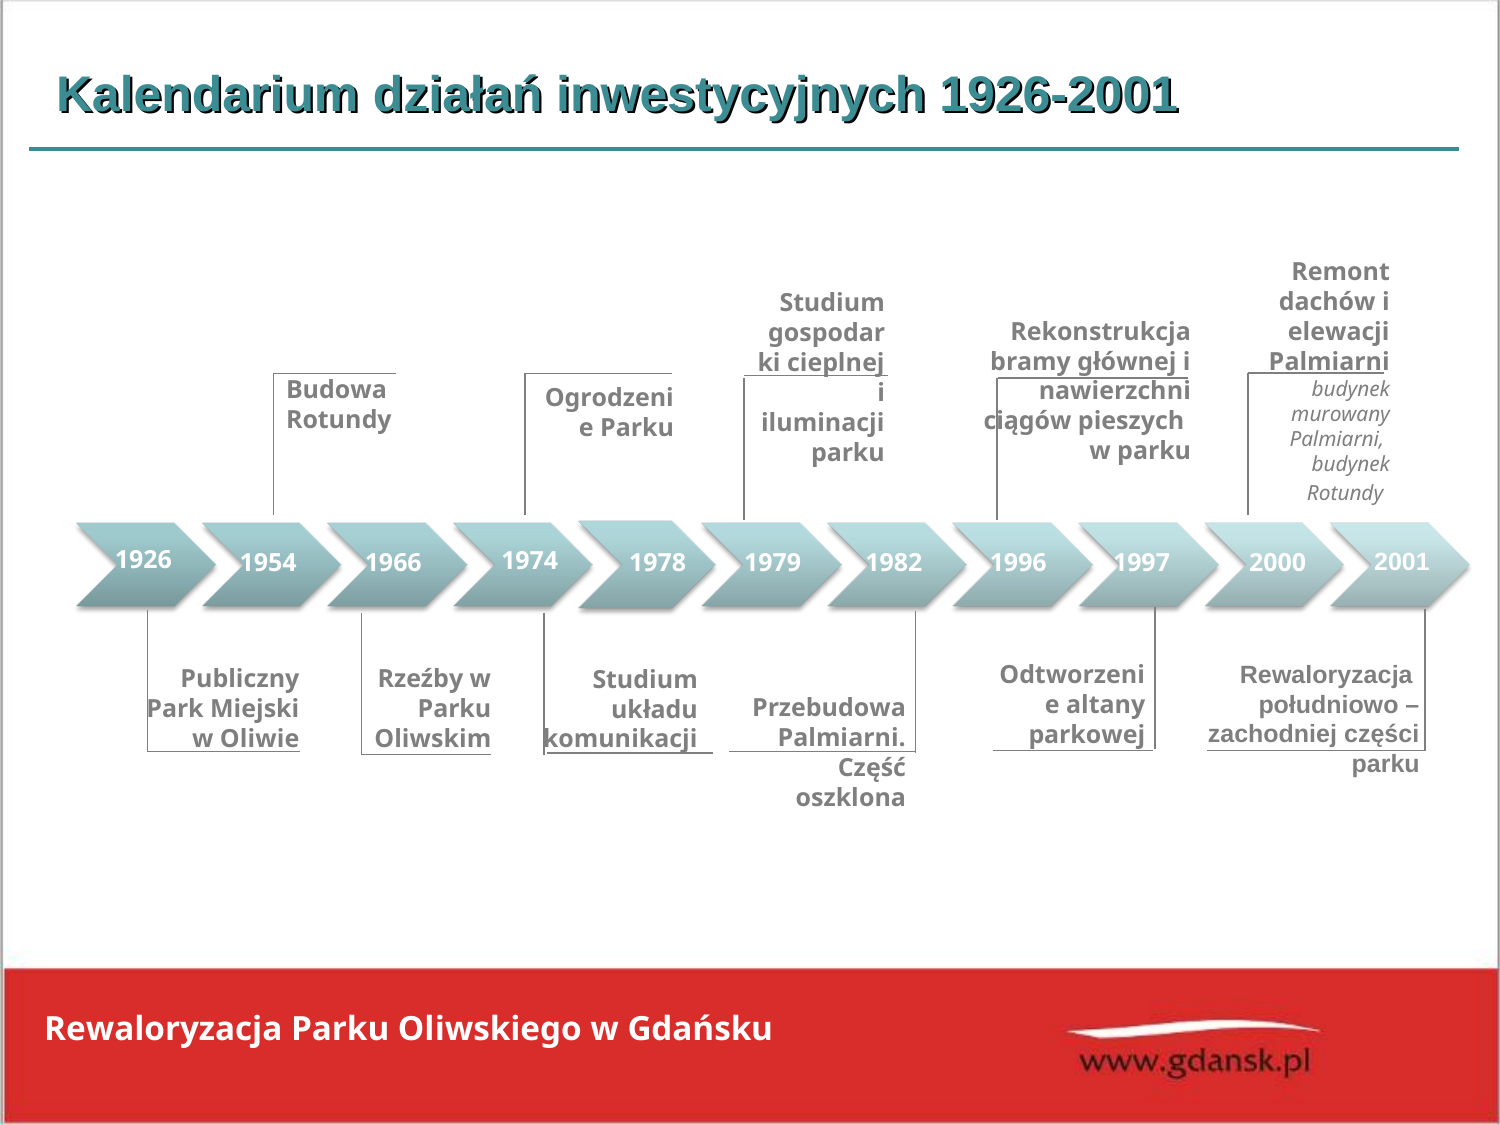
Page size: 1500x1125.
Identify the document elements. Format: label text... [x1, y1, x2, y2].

text_box Rekonstrukcja bramy głównej i nawierzchni ciągów pieszych w parku [950, 307, 1207, 473]
text_box Rewaloryzacja Parku Oliwskiego w Gdańsku [29, 999, 1034, 1106]
title Kalendarium działań inwestycyjnych 1926-2001 [41, 45, 1500, 138]
text_box Rewaloryzacja południowo – zachodniej części parku [1182, 650, 1435, 786]
text_box Remont dachów i elewacji Palmiarni budynek murowany Palmiarni, budynek Rotundy [1227, 247, 1405, 514]
text_box 1926 [100, 536, 197, 582]
text_box 2001 [1359, 537, 1460, 584]
text_box Studium układu komunikacji [521, 655, 713, 761]
text_box 1982 [844, 538, 952, 584]
picture [0, 0, 1500, 1125]
text_box 1954 [224, 538, 321, 584]
text_box Przebudowa Palmiarni. Część oszklona [712, 683, 921, 820]
text_box 1997 [1098, 538, 1192, 584]
text_box 1978 [614, 538, 706, 584]
text_box Studium gospodarki cieplnej i iluminacji parku [739, 278, 900, 474]
text_box Odtworzenie altany parkowej [977, 650, 1161, 756]
text_box 2000 [1234, 538, 1337, 584]
text_box Rzeźby w Parku Oliwskim [334, 654, 507, 760]
text_box 1974 [486, 537, 588, 583]
text_box Publiczny Park Miejski w Oliwie [127, 654, 315, 760]
text_box 1996 [962, 538, 1079, 584]
text_box 1979 [729, 538, 830, 584]
text_box Ogrodzenie Parku [515, 373, 690, 450]
text_box 1966 [350, 538, 452, 584]
text_box Budowa Rotundy [271, 366, 431, 442]
